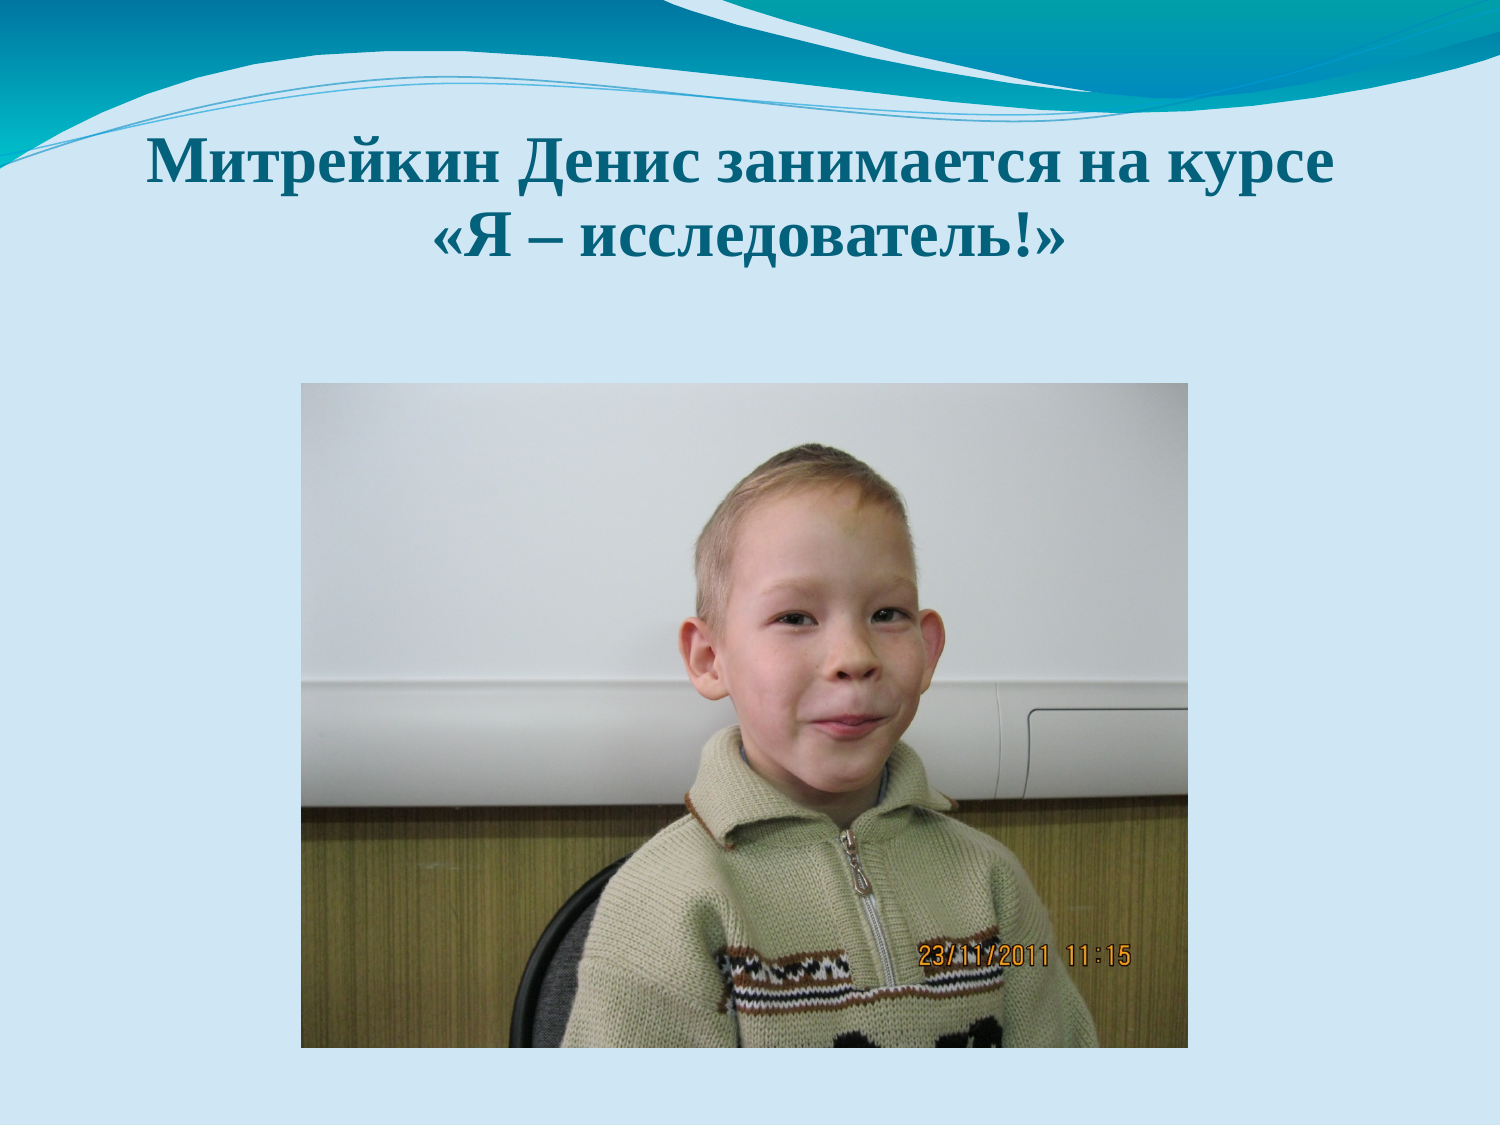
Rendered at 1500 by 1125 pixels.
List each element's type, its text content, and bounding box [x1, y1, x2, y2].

title Митрейкин Денис занимается на курсе «Я – исследователь!» [75, 115, 1425, 303]
picture [301, 383, 1188, 1048]
